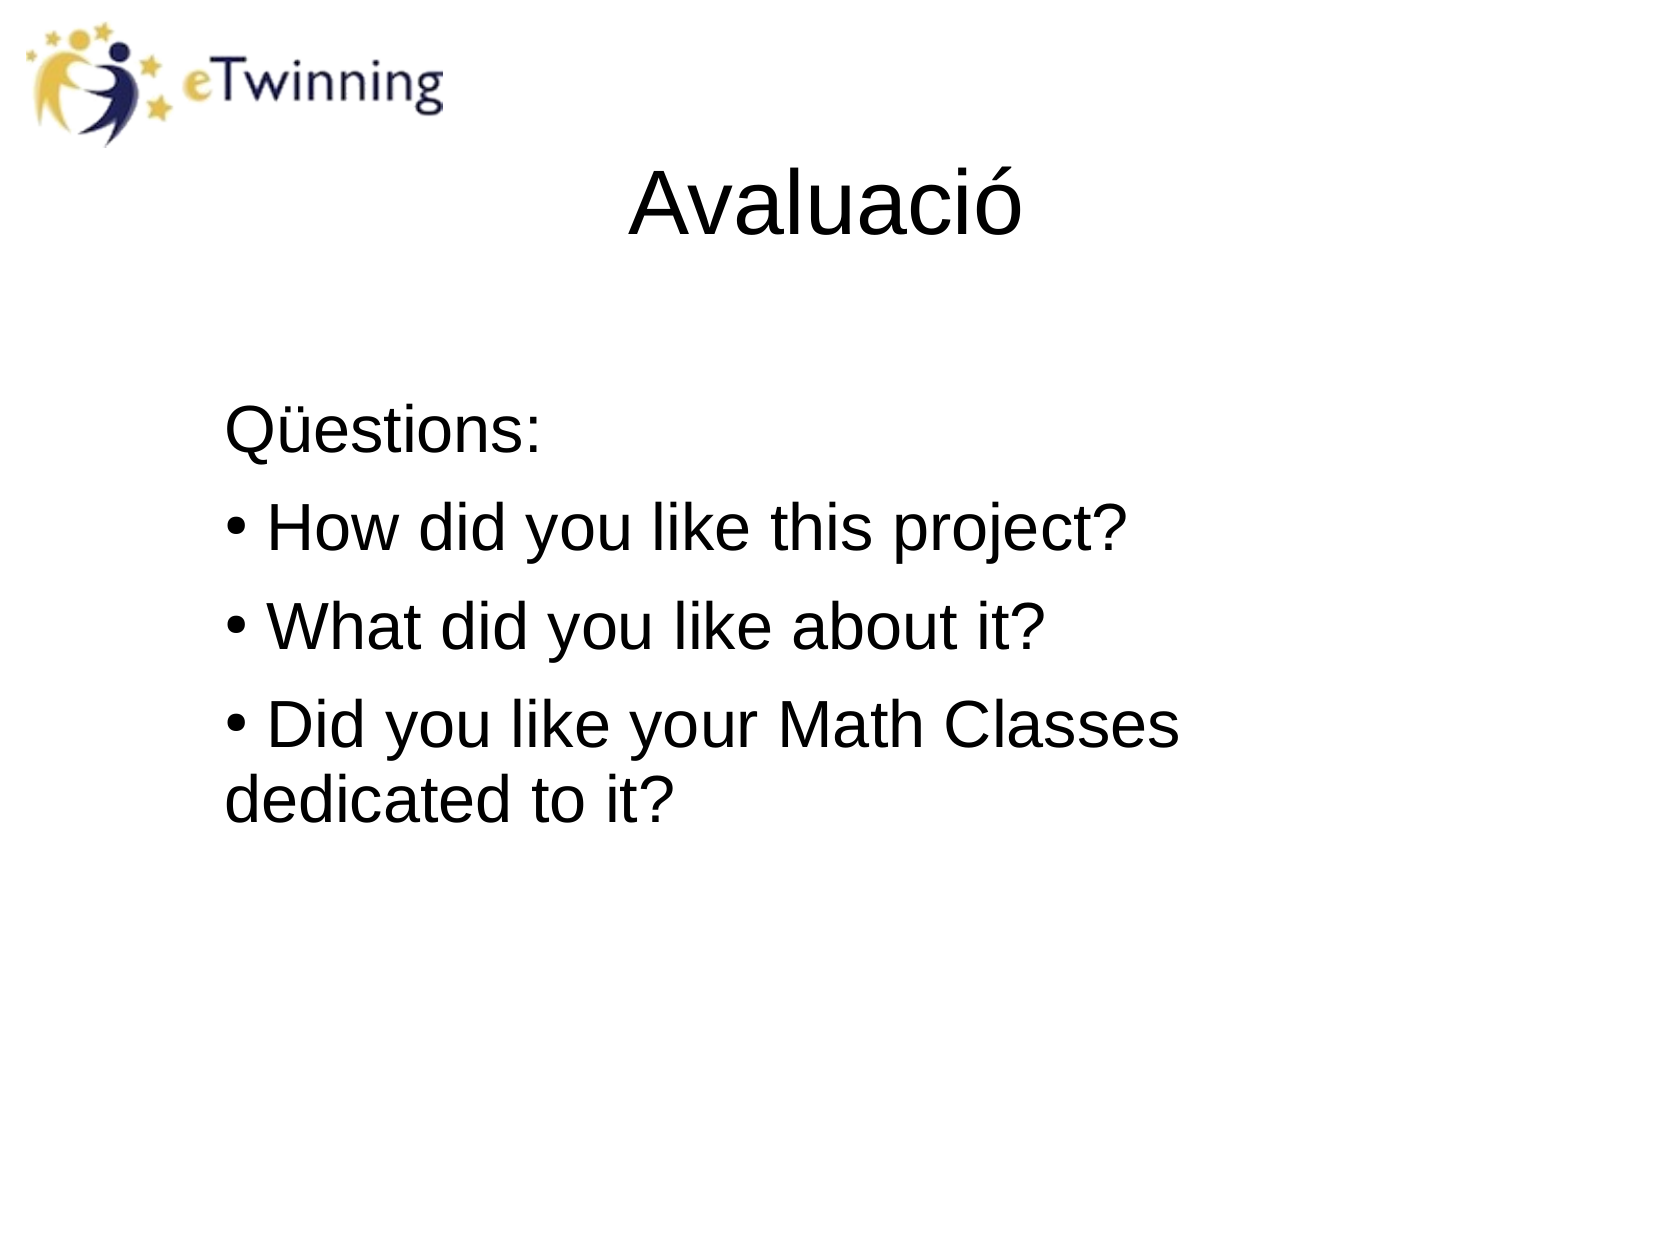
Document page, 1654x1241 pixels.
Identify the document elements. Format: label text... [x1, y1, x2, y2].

subtitle Qüestions: How did you like this project? What did you like about it? Did you like your Math Classes dedicated to it? [224, 392, 1441, 935]
title Avaluació [82, 147, 1571, 259]
picture [26, 20, 443, 148]
